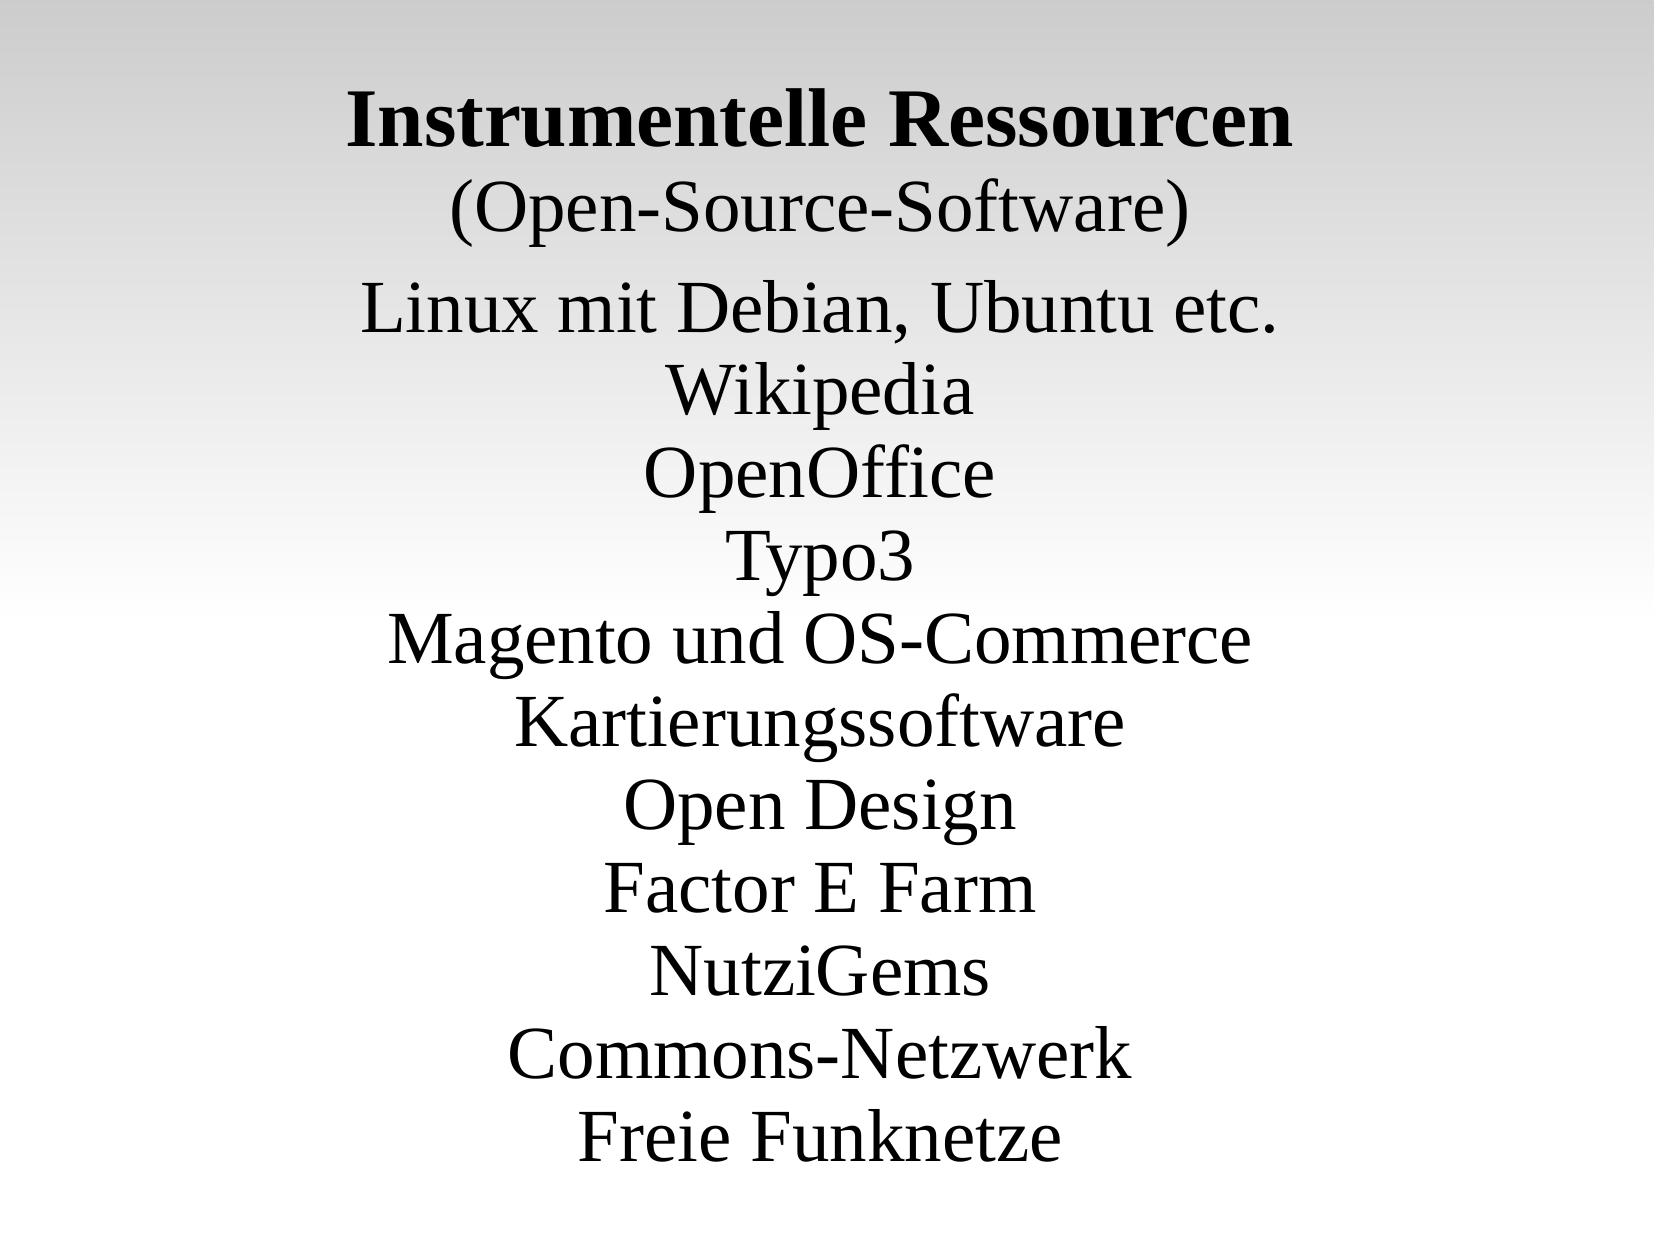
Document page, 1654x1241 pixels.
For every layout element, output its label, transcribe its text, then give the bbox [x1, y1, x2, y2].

text_box Instrumentelle Ressourcen (Open-Source-Software) Linux mit Debian, Ubuntu etc. Wikipedia OpenOffice Typo3 Magento und OS-Commerce Kartierungssoftware Open Design Factor E Farm NutziGems Commons-Netzwerk Freie Funknetze [330, 64, 1310, 1186]
